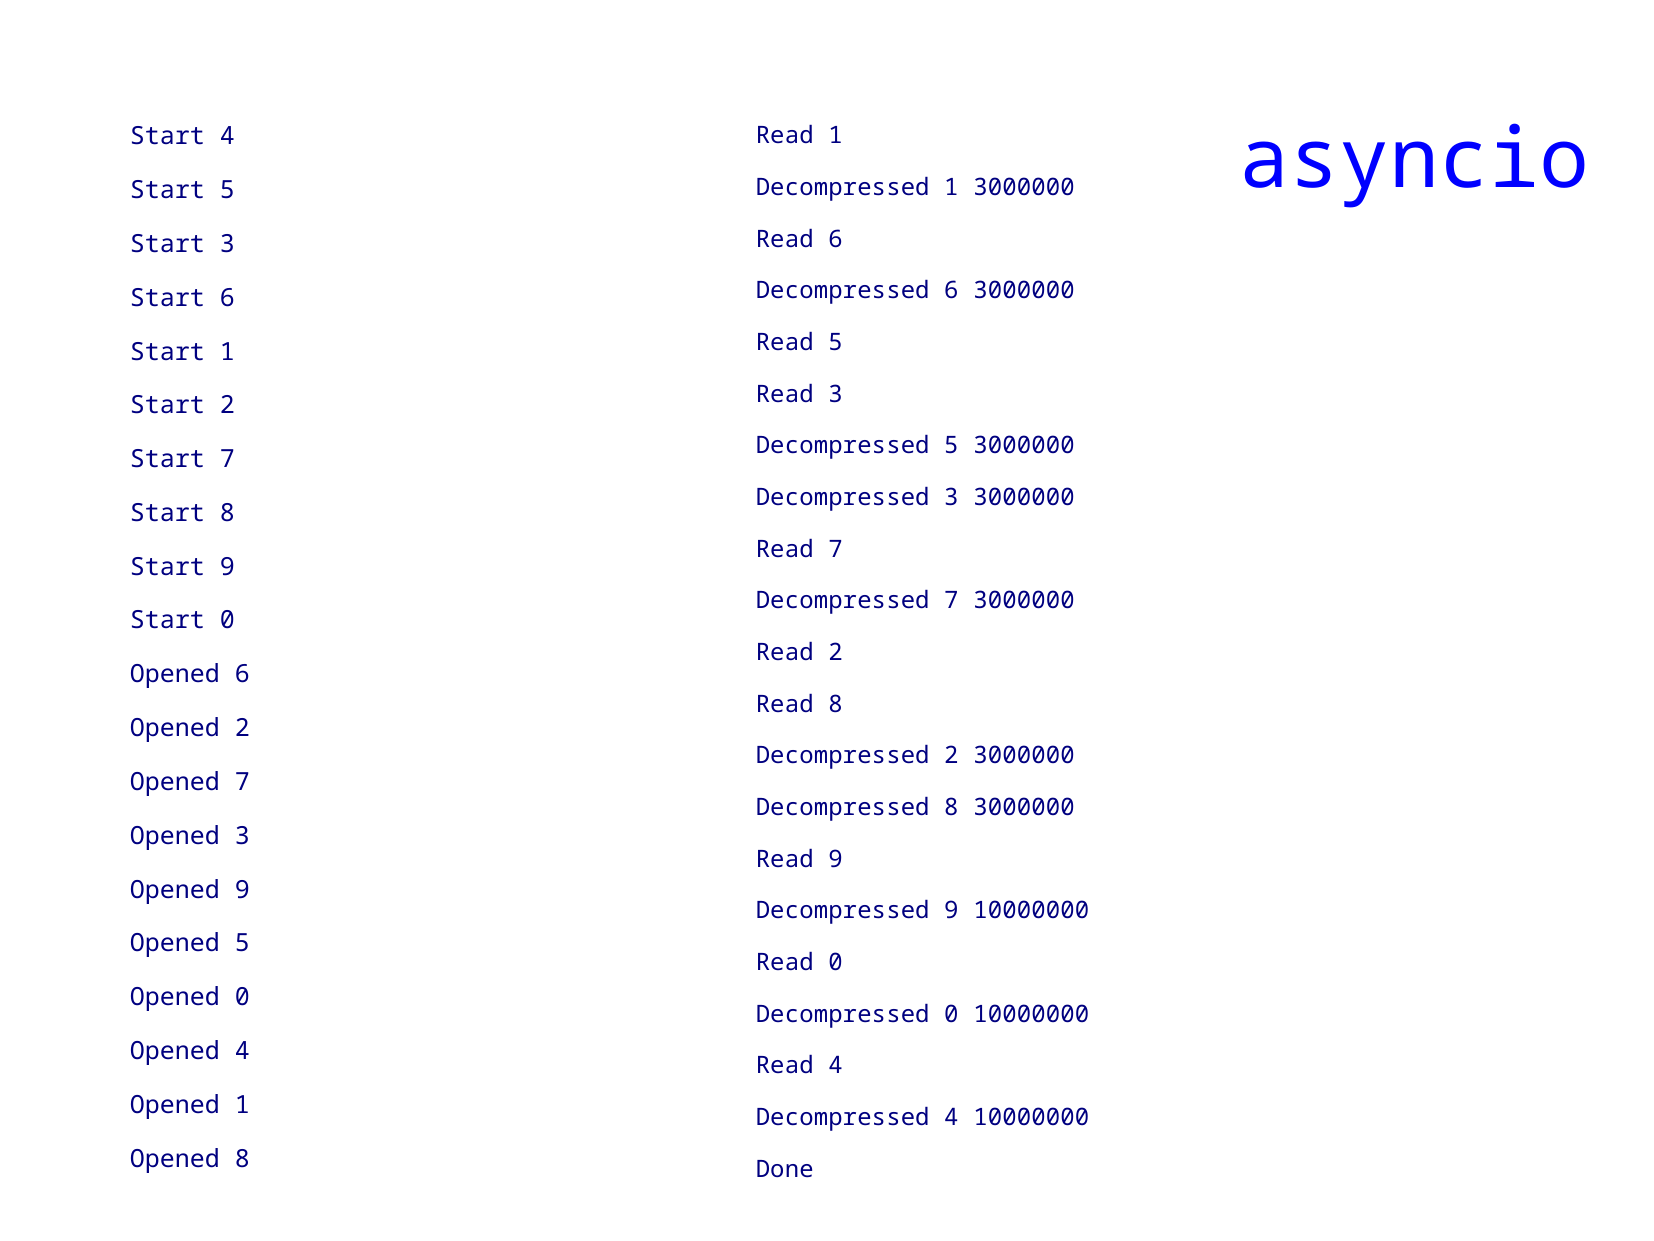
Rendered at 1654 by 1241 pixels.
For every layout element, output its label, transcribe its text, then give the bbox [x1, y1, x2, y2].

text_box asyncio [935, 89, 1607, 191]
list Start 4 Start 5 Start 3 Start 6 Start 1 Start 2 Start 7 Start 8 Start 9 Start 0 Opened 6 Opened 2 Opened 7 Opened 3 Opened 9 Opened 5 Opened 0 Opened 4 Opened 1 Opened 8 [129, 118, 579, 1194]
list Read 1 Decompressed 1 3000000 Read 6 Decompressed 6 3000000 Read 5 Read 3 Decompressed 5 3000000 Decompressed 3 3000000 Read 7 Decompressed 7 3000000 Read 2 Read 8 Decompressed 2 3000000 Decompressed 8 3000000 Read 9 Decompressed 9 10000000 Read 0 Decompressed 0 10000000 Read 4 Decompressed 4 10000000 Done [755, 118, 1205, 1194]
